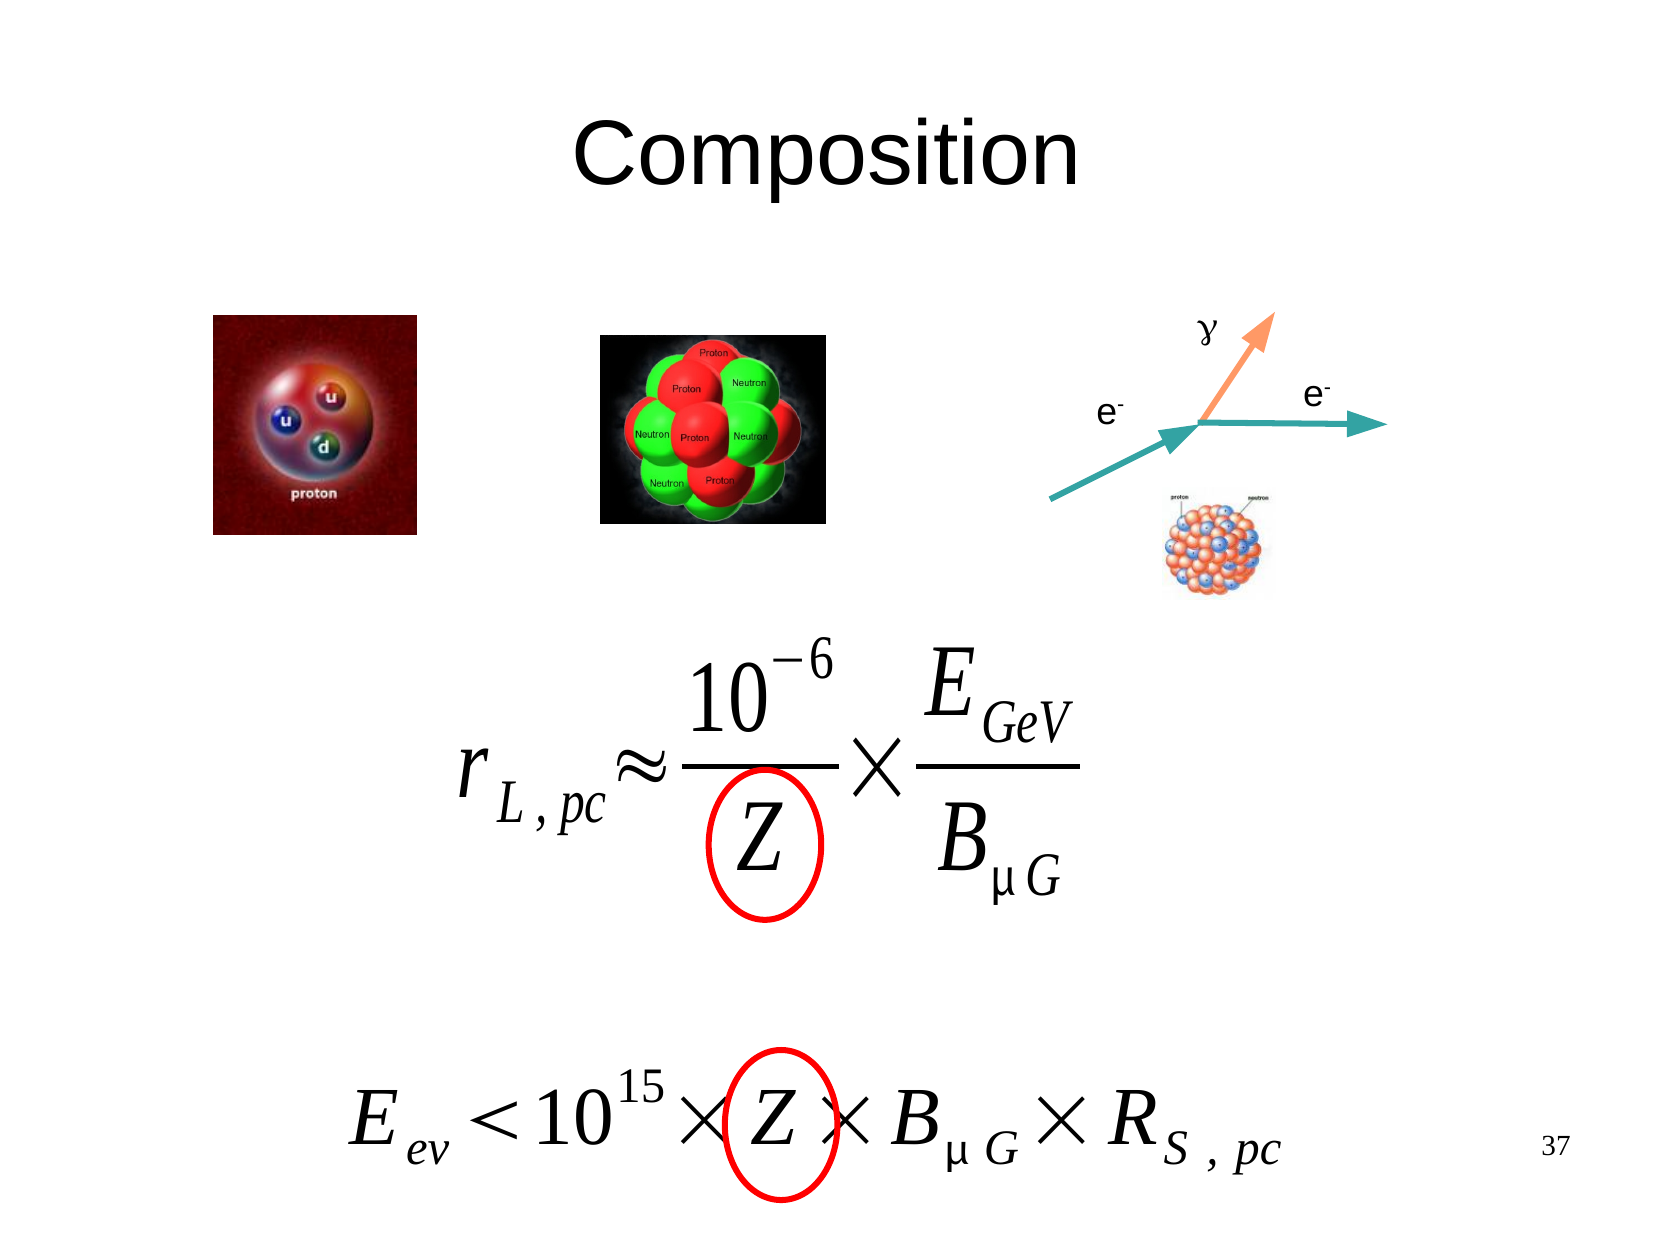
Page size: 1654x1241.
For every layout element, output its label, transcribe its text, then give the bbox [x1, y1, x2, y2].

picture [600, 335, 826, 524]
chart [450, 620, 1090, 914]
chart [337, 1058, 749, 1175]
text_box e- [1081, 382, 1140, 482]
chart [712, 773, 818, 914]
chart [728, 1058, 834, 1175]
text_box e- [1288, 365, 1347, 465]
text_box g [1182, 304, 1228, 369]
picture [213, 315, 417, 535]
title Composition [82, 56, 1571, 250]
chart [813, 1058, 1288, 1175]
picture [1162, 487, 1276, 601]
